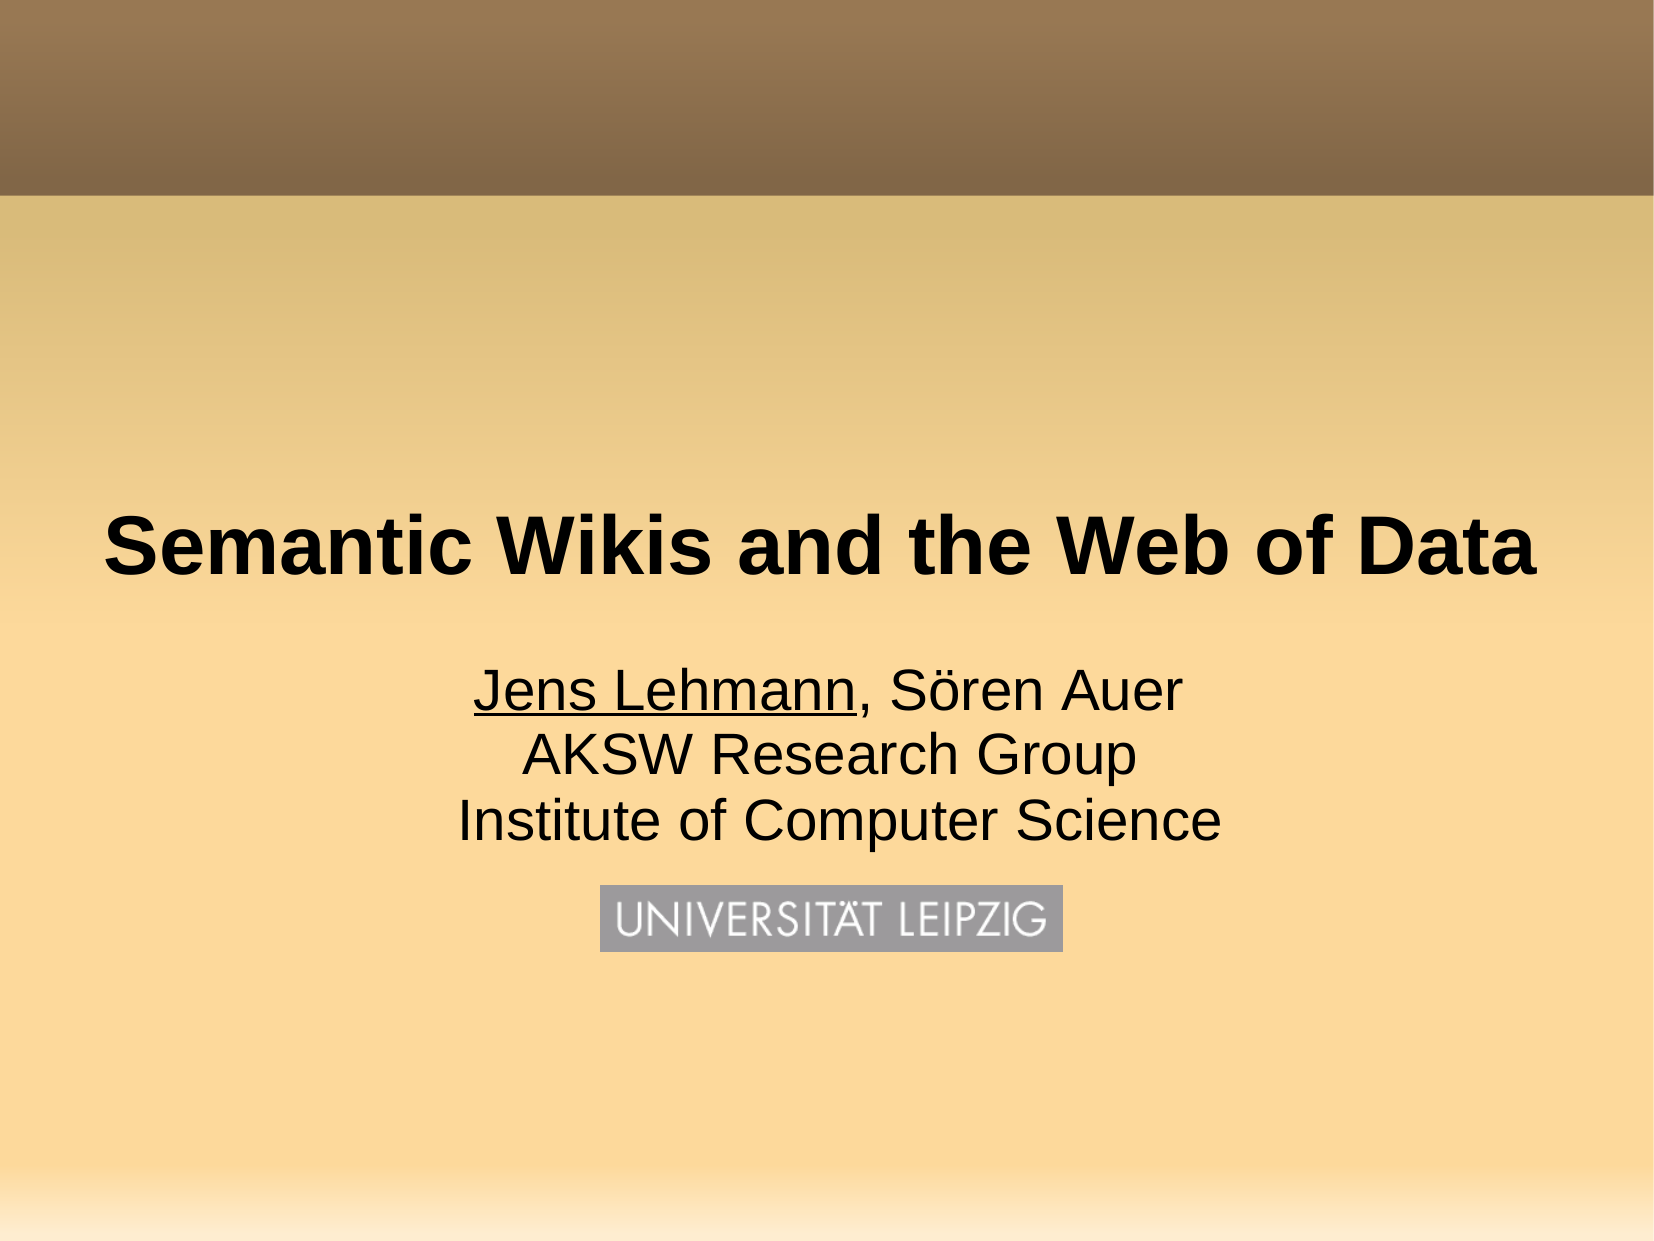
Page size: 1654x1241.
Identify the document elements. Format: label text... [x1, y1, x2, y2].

title Semantic Wikis and the Web of Data [76, 442, 1565, 650]
picture [0, 0, 1654, 1241]
text_box Jens Lehmann, Sören Auer AKSW Research Group Institute of Computer Science [442, 649, 1240, 861]
